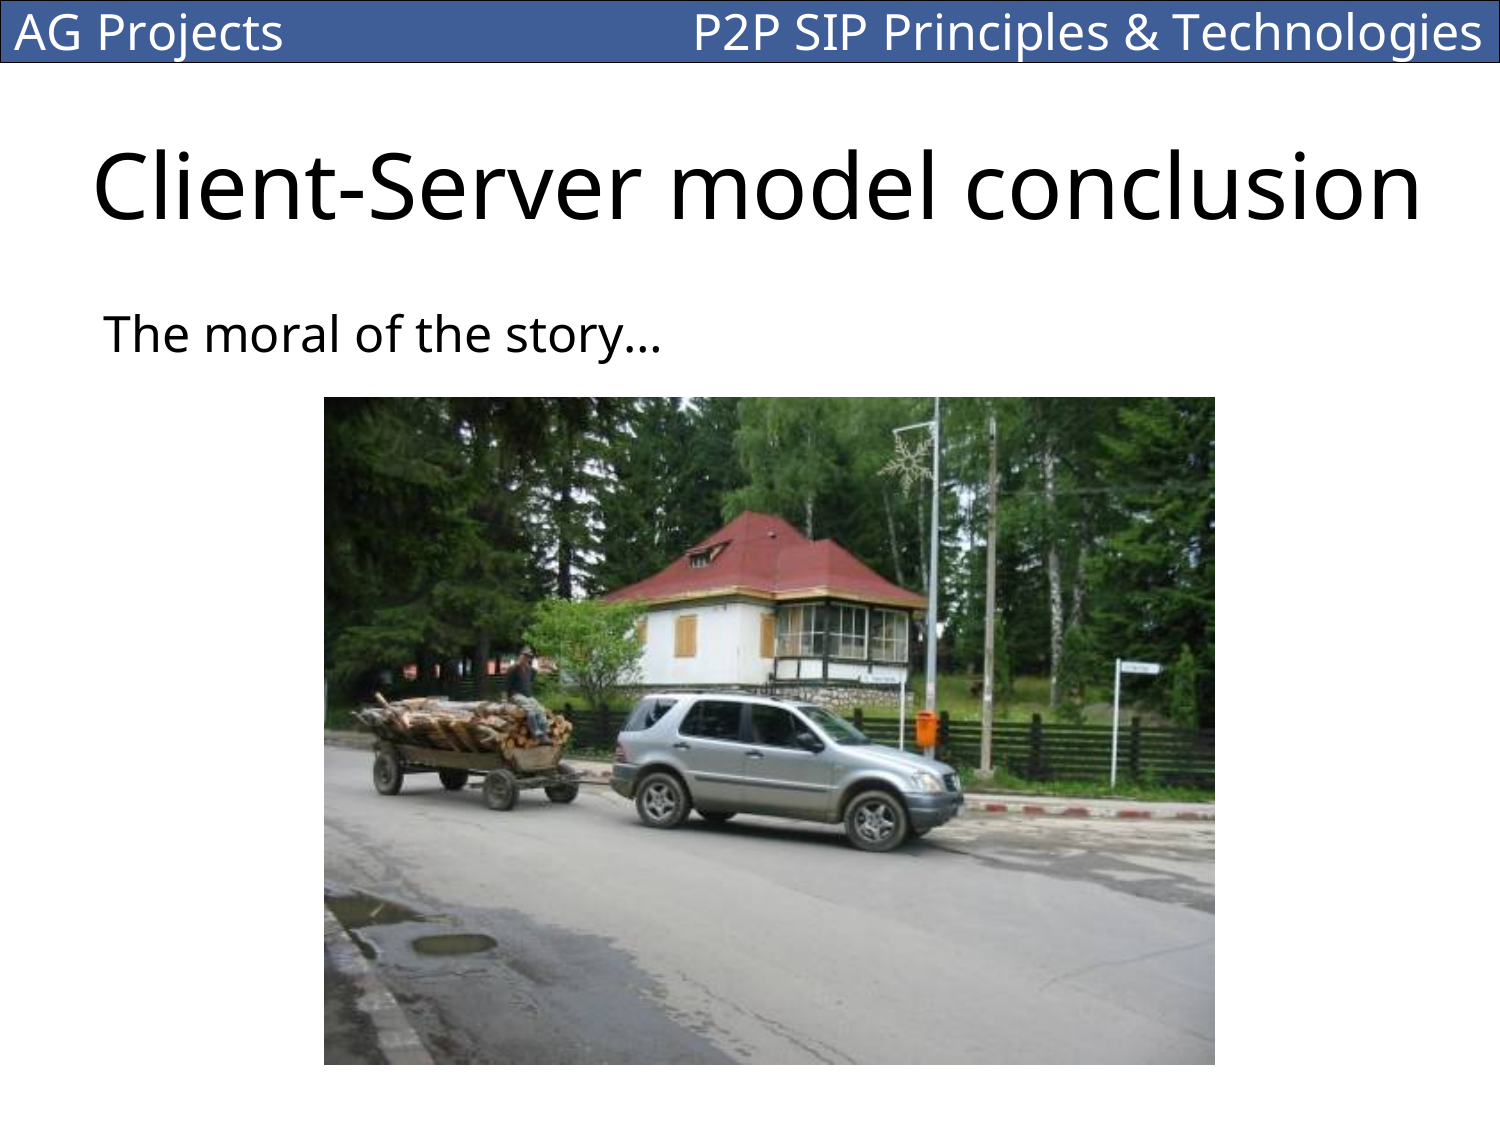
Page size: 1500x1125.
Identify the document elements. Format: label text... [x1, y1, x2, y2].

text_box The moral of the story… [88, 290, 1412, 375]
picture [324, 397, 1215, 1065]
text_box Client-Server model conclusion [76, 113, 1447, 244]
